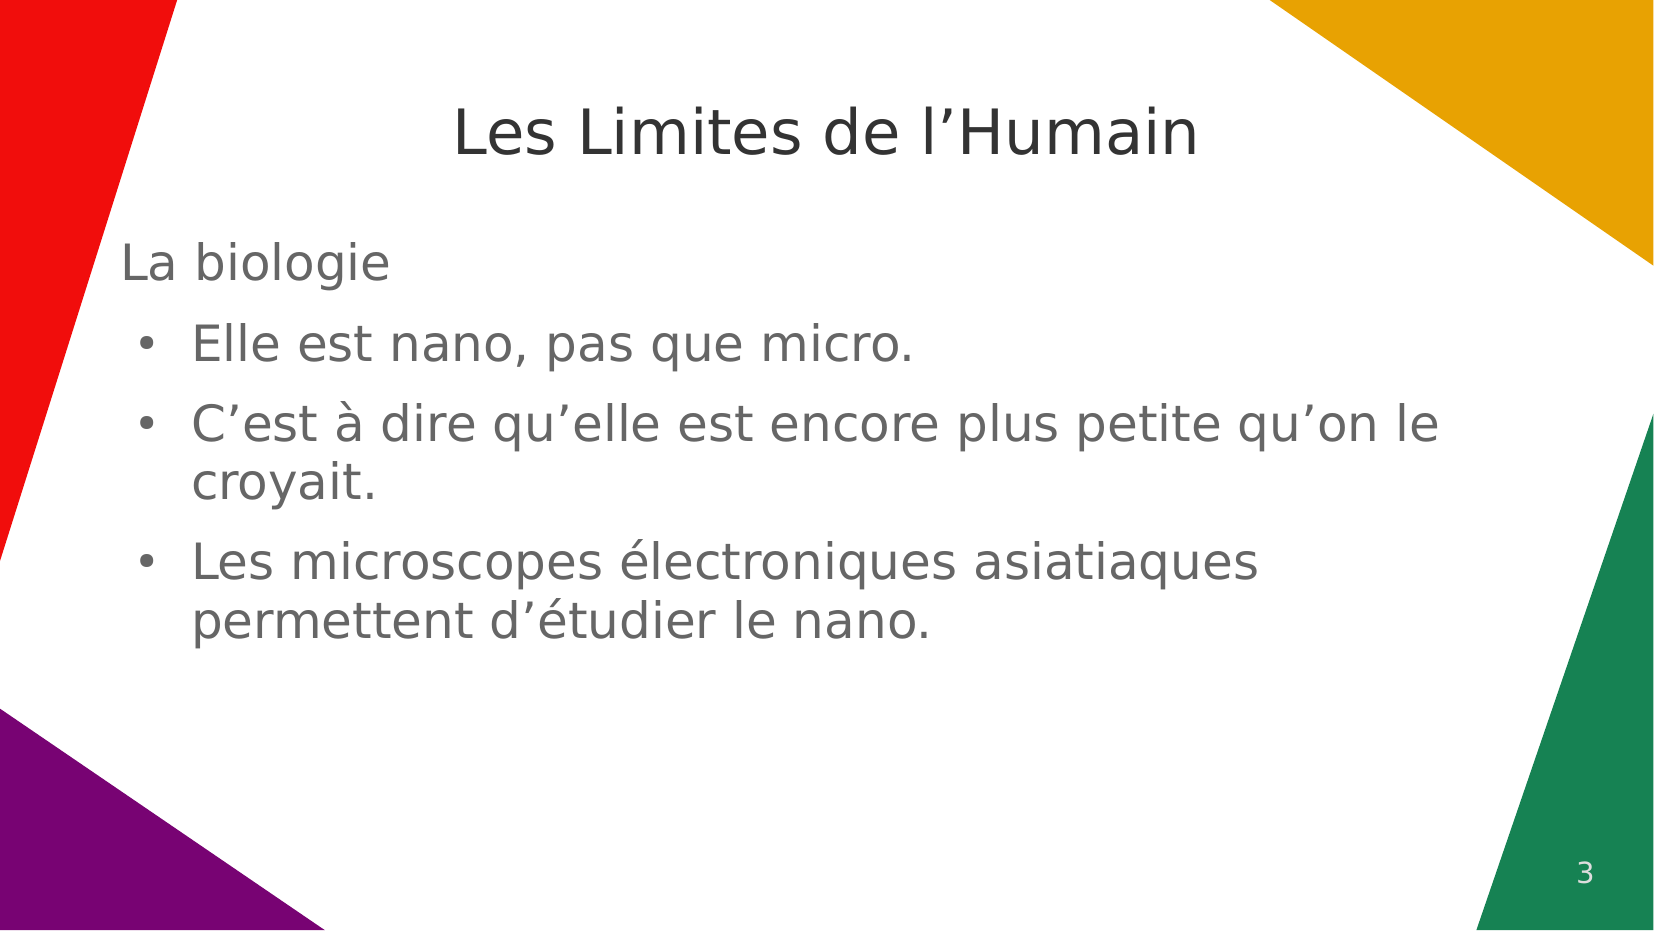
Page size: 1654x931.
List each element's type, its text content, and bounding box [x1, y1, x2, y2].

title Les Limites de l’Humain [118, 59, 1536, 207]
list La biologie Elle est nano, pas que micro. C’est à dire qu’elle est encore plus petite qu’on le croyait. Les microscopes électroniques asiatiaques permettent d’étudier le nano. [120, 234, 1538, 826]
